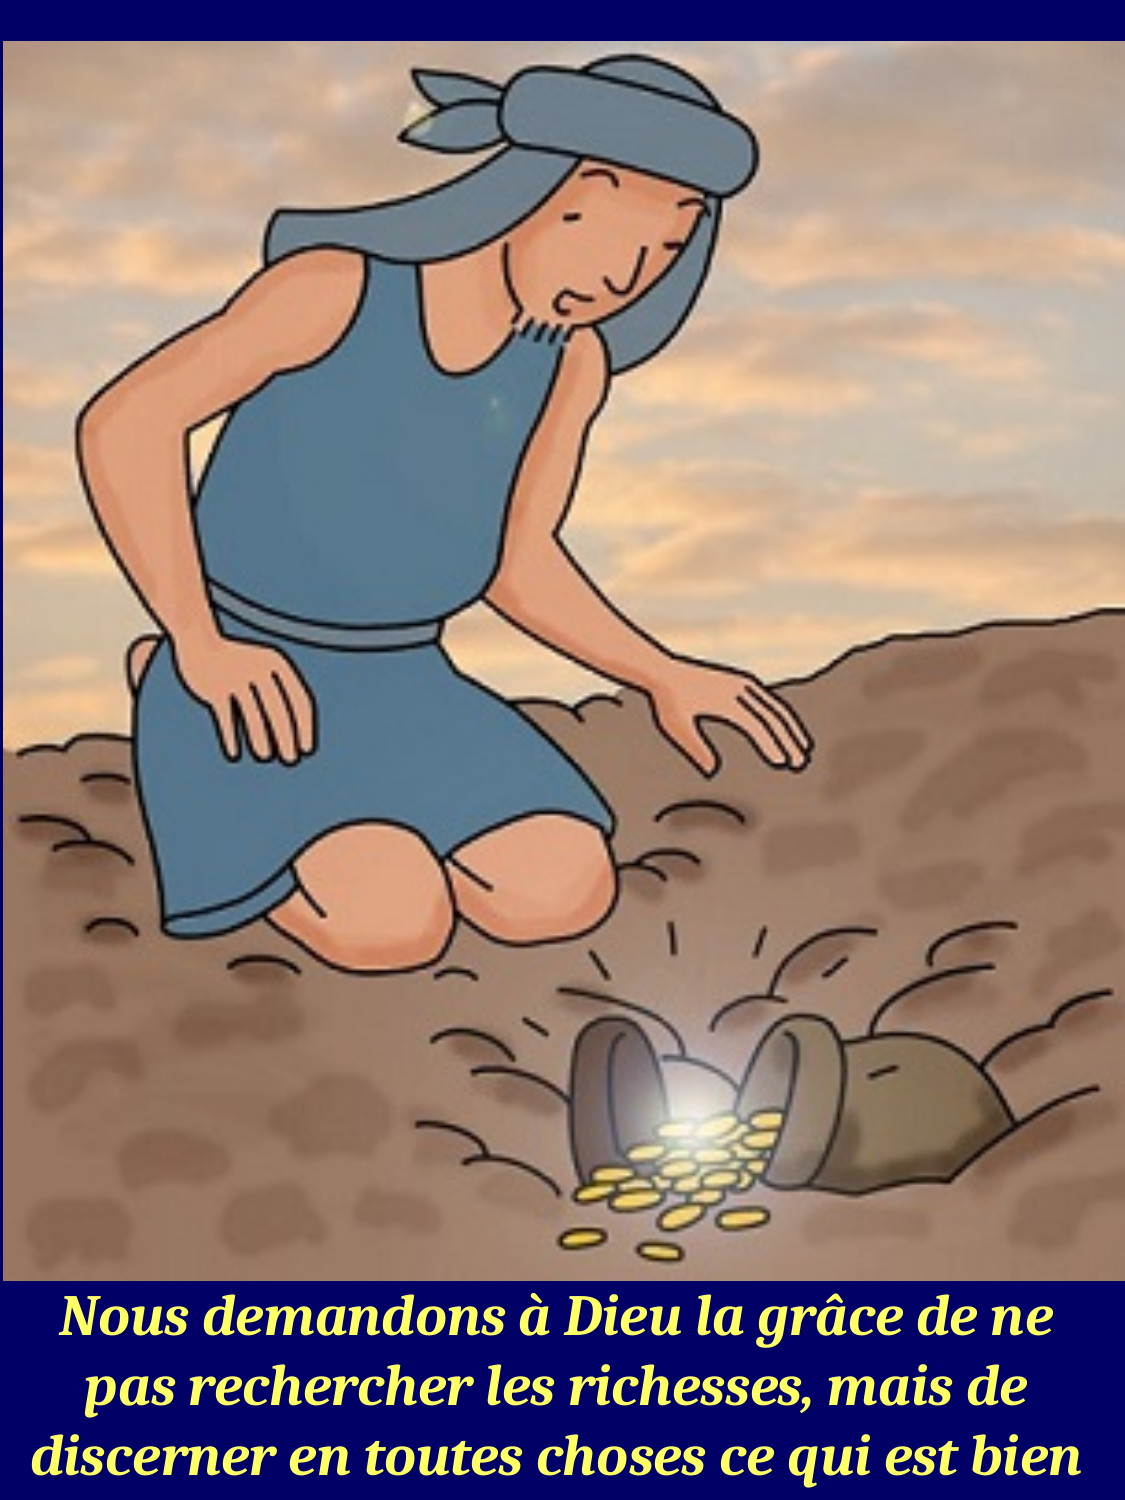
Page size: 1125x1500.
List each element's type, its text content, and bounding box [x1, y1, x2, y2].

picture [3, 41, 1125, 1281]
text_box Nous demandons à Dieu la grâce de ne pas rechercher les richesses, mais de discerner en toutes choses ce qui est bien [0, 1269, 1118, 1495]
